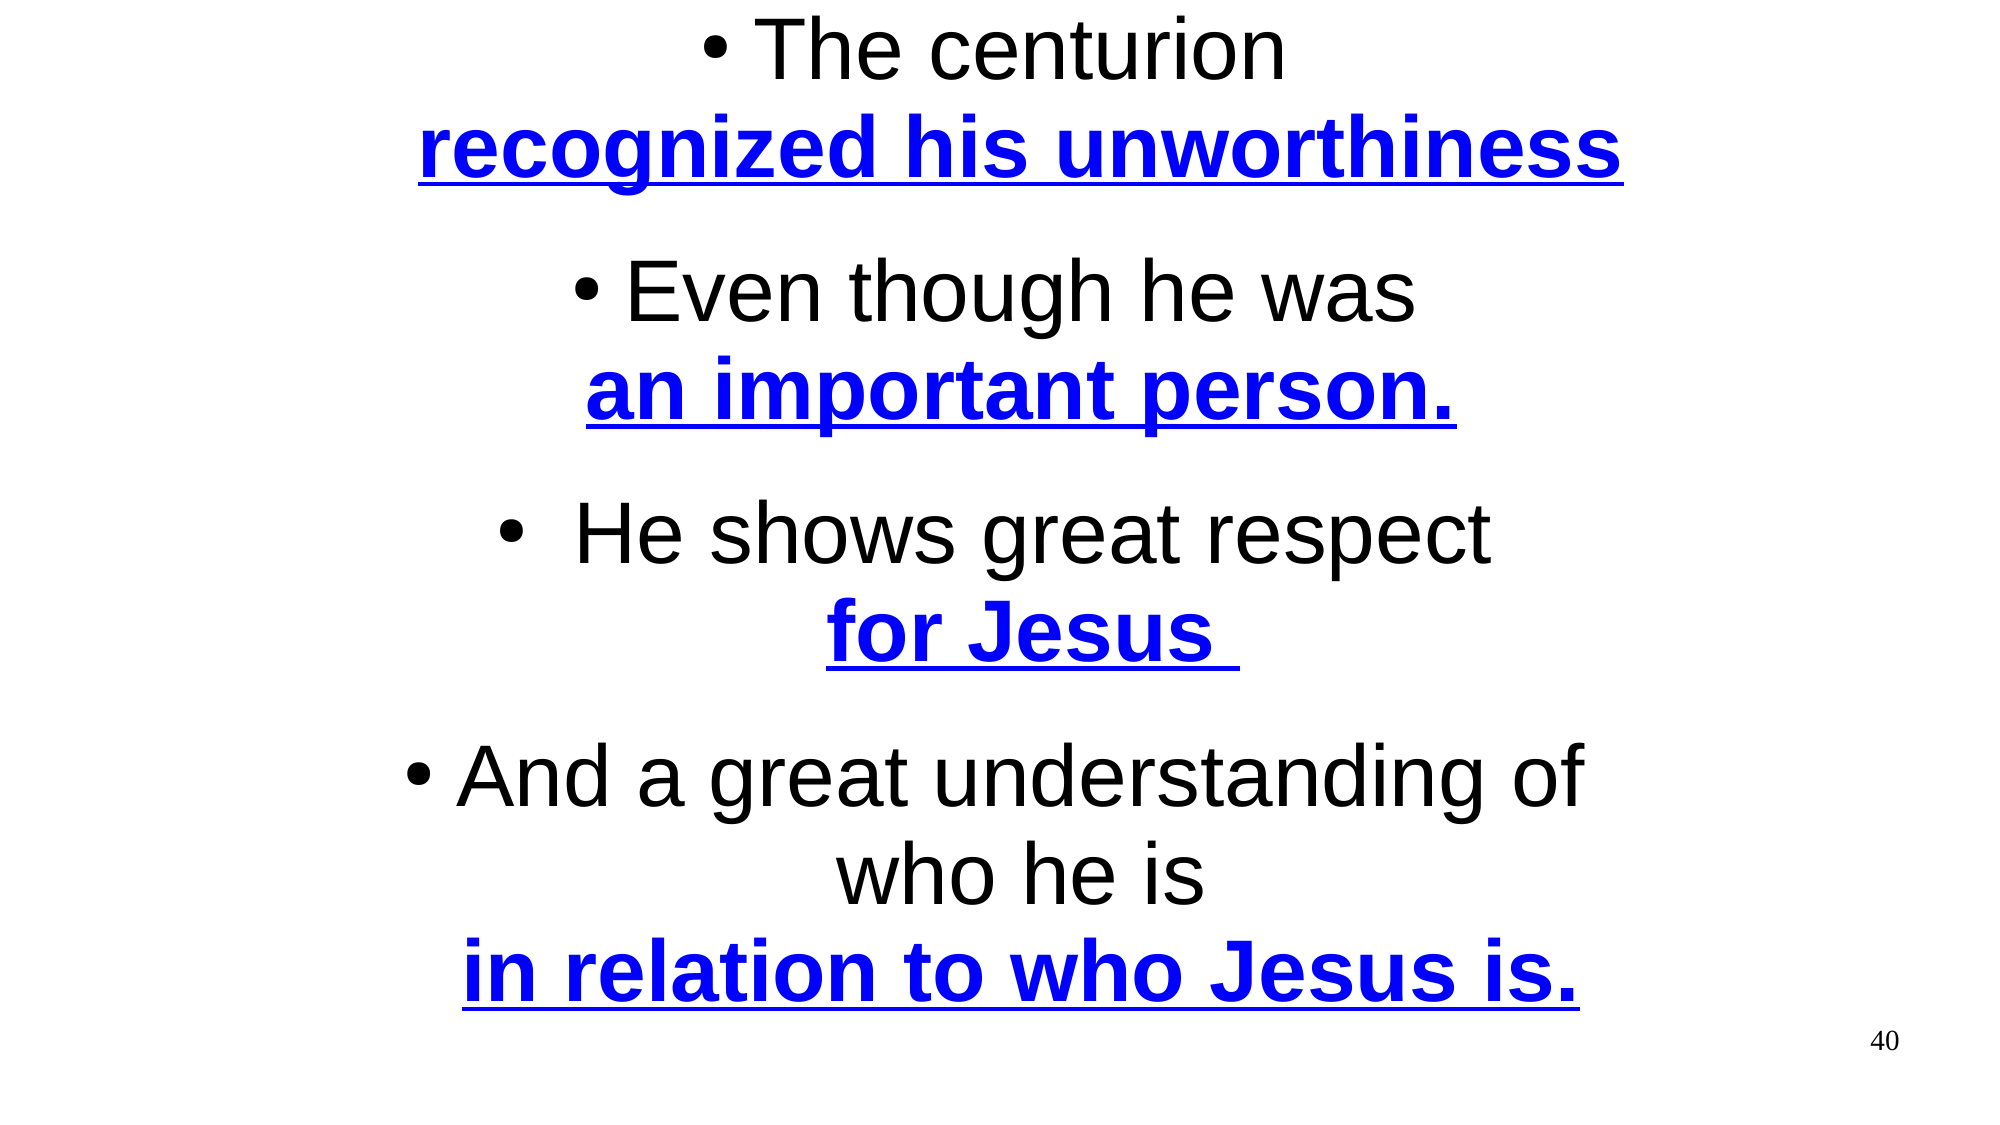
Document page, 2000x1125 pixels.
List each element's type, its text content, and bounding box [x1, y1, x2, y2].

list The centurion recognized his unworthiness Even though he was an important person. He shows great respect for Jesus And a great understanding of who he is in relation to who Jesus is. [0, 0, 1996, 1123]
